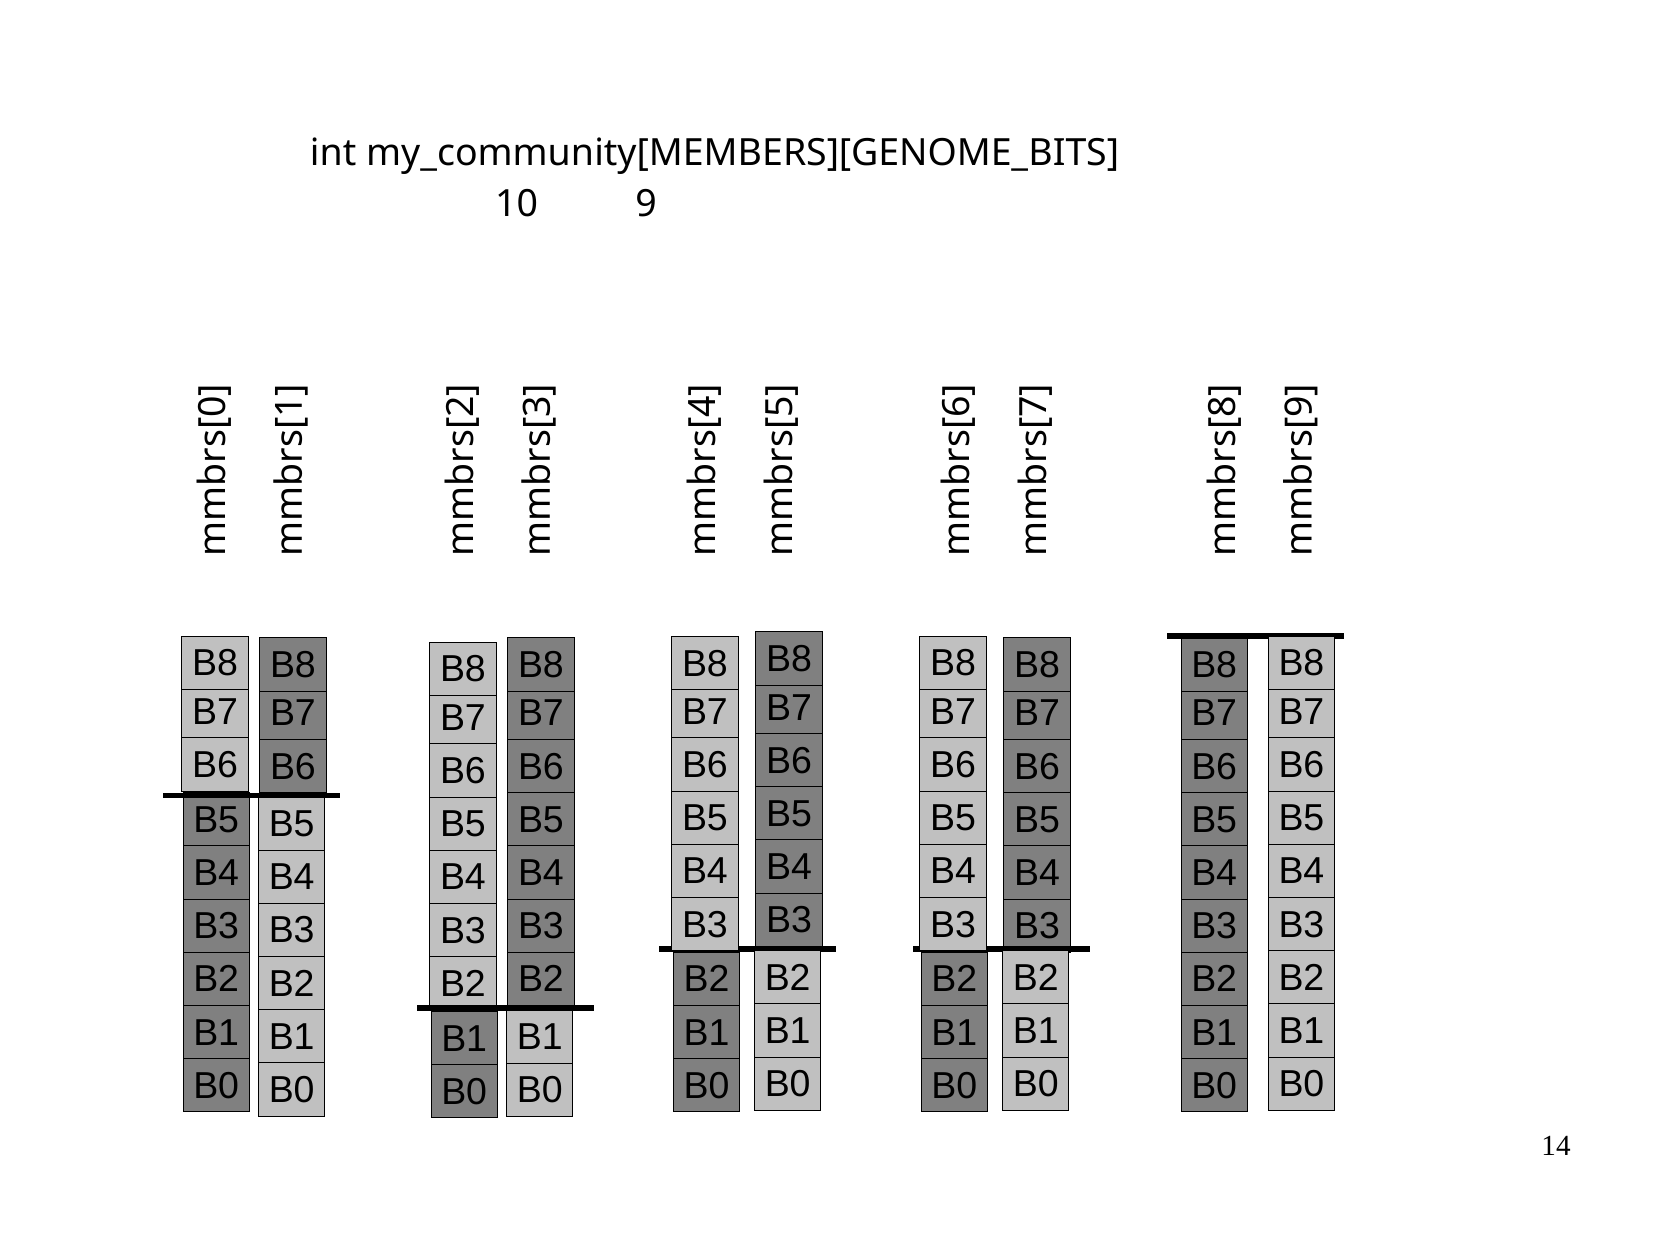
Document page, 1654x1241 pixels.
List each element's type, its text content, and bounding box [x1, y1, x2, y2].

text_box B5 [183, 798, 250, 845]
text_box mmbrs[9] [1264, 361, 1323, 572]
text_box B3 [258, 903, 325, 956]
text_box B2 [183, 952, 250, 1005]
text_box B1 [673, 1005, 740, 1059]
text_box B0 [506, 1064, 573, 1117]
text_box mmbrs[1] [254, 361, 313, 572]
text_box B4 [1181, 845, 1248, 899]
text_box B0 [258, 1063, 325, 1117]
text_box B2 [673, 952, 740, 1005]
text_box B7 [429, 696, 497, 743]
text_box B2 [921, 952, 988, 1005]
text_box B3 [507, 899, 575, 952]
text_box B7 [671, 690, 739, 737]
text_box B8 [1268, 636, 1335, 690]
text_box mmbrs[5] [744, 361, 804, 572]
text_box B7 [1003, 692, 1071, 739]
text_box B0 [431, 1065, 498, 1118]
text_box B8 [259, 637, 327, 692]
text_box B5 [1268, 791, 1335, 844]
text_box B6 [1181, 739, 1248, 792]
text_box B3 [755, 893, 823, 946]
text_box B5 [258, 798, 325, 850]
text_box B1 [506, 1011, 573, 1064]
text_box B0 [921, 1059, 988, 1112]
text_box B3 [1003, 899, 1071, 946]
text_box B3 [429, 903, 497, 956]
text_box B1 [1002, 1003, 1069, 1058]
text_box B2 [507, 952, 575, 1005]
text_box B6 [755, 733, 823, 786]
text_box B3 [1181, 899, 1248, 952]
text_box B1 [921, 1005, 988, 1059]
text_box mmbrs[7] [998, 361, 1057, 572]
text_box B1 [1268, 1003, 1335, 1058]
text_box B4 [258, 850, 325, 903]
text_box B4 [429, 850, 497, 903]
text_box B6 [259, 739, 327, 793]
text_box int my_community[MEMBERS][GENOME_BITS] 10 9 [295, 118, 1180, 220]
text_box B5 [1003, 792, 1071, 845]
text_box B0 [673, 1059, 740, 1112]
text_box B4 [919, 844, 987, 897]
text_box B5 [755, 786, 823, 839]
text_box B8 [429, 642, 497, 696]
text_box B7 [919, 690, 987, 737]
text_box B1 [258, 1009, 325, 1063]
text_box mmbrs[3] [502, 361, 561, 572]
text_box B8 [507, 637, 575, 692]
text_box B1 [1181, 1005, 1248, 1059]
text_box B7 [1181, 692, 1248, 739]
text_box B1 [754, 1003, 821, 1058]
text_box B2 [1181, 952, 1248, 1005]
text_box B5 [429, 797, 497, 850]
text_box B1 [183, 1005, 250, 1059]
text_box B7 [507, 692, 575, 739]
text_box B2 [1002, 950, 1069, 1003]
text_box B7 [1268, 690, 1335, 737]
text_box B8 [919, 636, 987, 690]
text_box B5 [919, 791, 987, 844]
text_box B8 [755, 631, 823, 686]
text_box B4 [507, 845, 575, 899]
text_box B6 [181, 737, 249, 792]
text_box B6 [919, 737, 987, 791]
text_box B4 [755, 839, 823, 893]
text_box B0 [183, 1059, 250, 1112]
text_box B5 [671, 791, 739, 844]
text_box B4 [1003, 845, 1071, 899]
text_box mmbrs[2] [425, 361, 485, 572]
text_box B6 [671, 737, 739, 791]
text_box B6 [429, 743, 497, 797]
text_box B5 [507, 792, 575, 845]
text_box B7 [755, 686, 823, 733]
text_box B0 [1268, 1058, 1335, 1111]
text_box B8 [1181, 639, 1248, 692]
text_box B2 [258, 956, 325, 1009]
text_box B1 [431, 1011, 498, 1065]
text_box B4 [671, 844, 739, 897]
text_box mmbrs[8] [1187, 361, 1246, 572]
text_box B6 [507, 739, 575, 792]
text_box mmbrs[4] [667, 361, 727, 572]
text_box B0 [1181, 1059, 1248, 1112]
text_box B6 [1003, 739, 1071, 792]
text_box B8 [181, 636, 249, 690]
text_box B3 [919, 897, 987, 951]
text_box B2 [429, 956, 497, 1005]
text_box B2 [1268, 950, 1335, 1003]
text_box B3 [183, 899, 250, 952]
text_box B4 [1268, 844, 1335, 897]
text_box B7 [181, 690, 249, 737]
text_box B7 [259, 692, 327, 739]
text_box B3 [1268, 897, 1335, 950]
text_box B4 [183, 845, 250, 899]
text_box B2 [754, 950, 821, 1003]
text_box mmbrs[0] [177, 361, 237, 572]
text_box B0 [1002, 1058, 1069, 1111]
text_box B5 [1181, 792, 1248, 845]
text_box B8 [671, 636, 739, 690]
text_box B8 [1003, 637, 1071, 692]
text_box B0 [754, 1058, 821, 1111]
text_box B3 [671, 897, 739, 951]
text_box mmbrs[6] [921, 361, 981, 572]
text_box B6 [1268, 737, 1335, 791]
